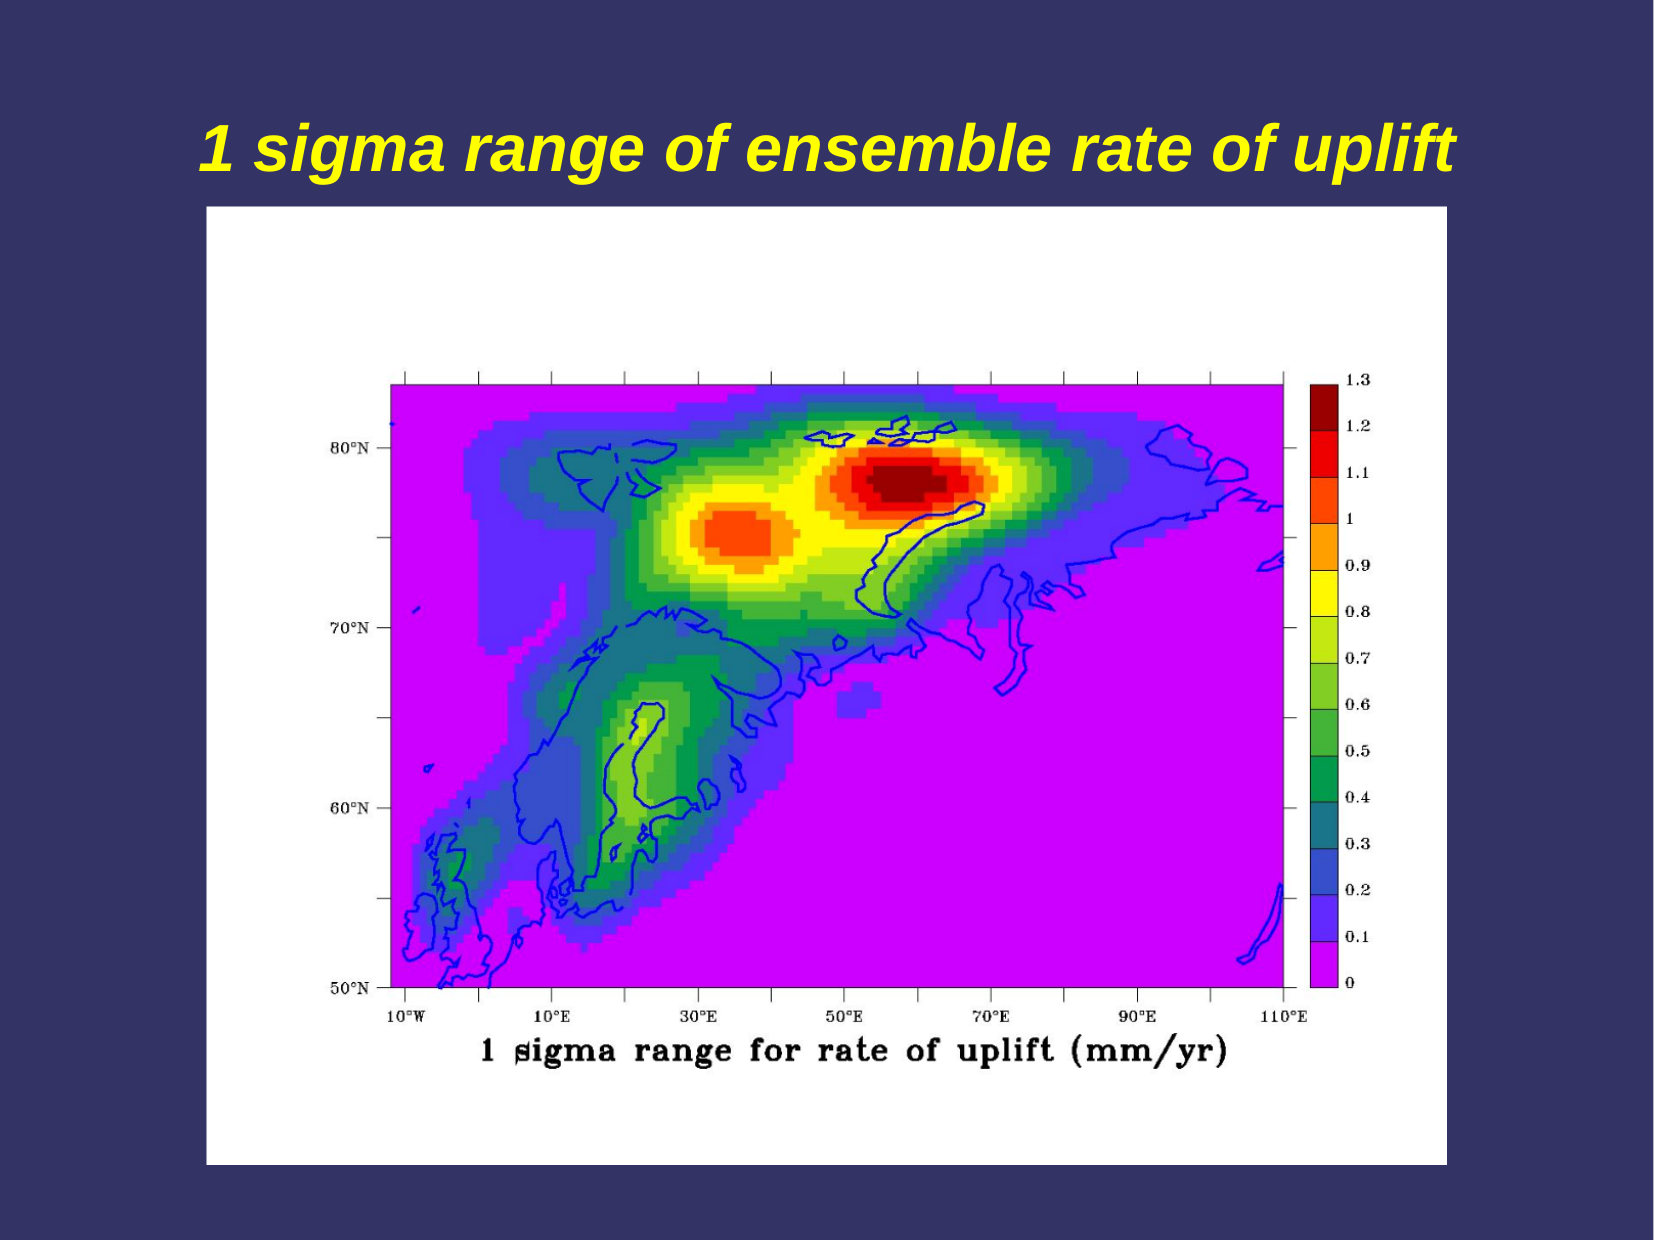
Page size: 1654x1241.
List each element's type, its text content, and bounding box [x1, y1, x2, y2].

title 1 sigma range of ensemble rate of uplift [121, 49, 1534, 250]
picture [206, 206, 1447, 1165]
